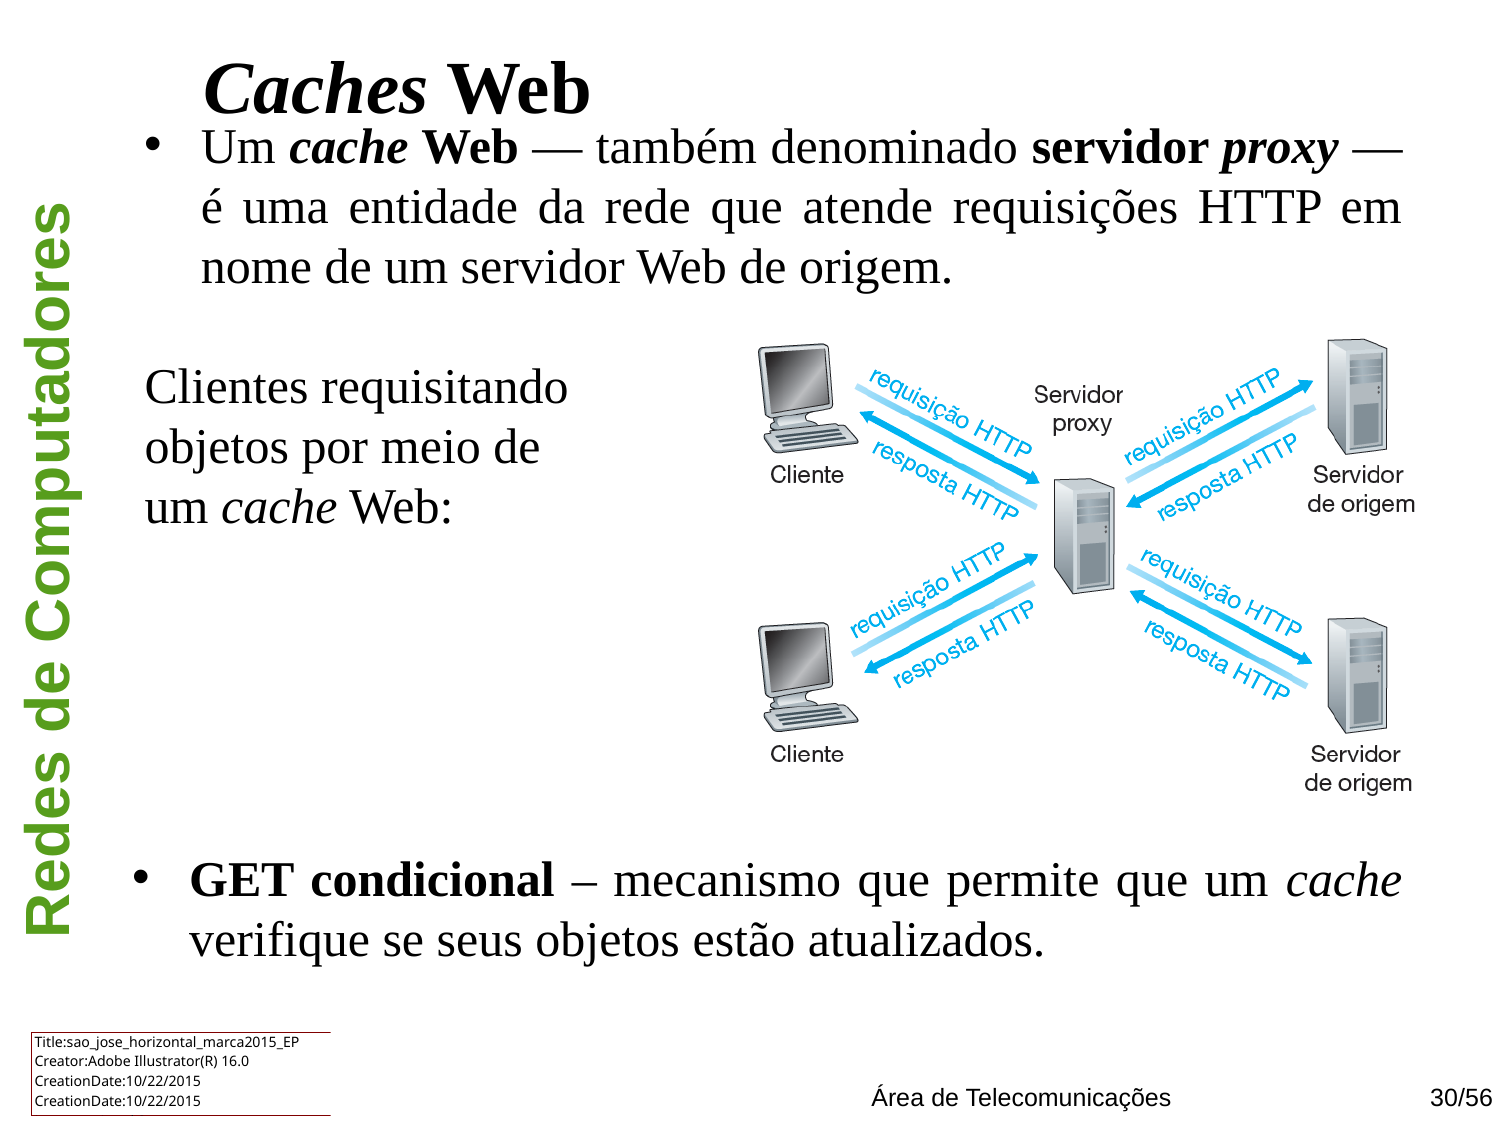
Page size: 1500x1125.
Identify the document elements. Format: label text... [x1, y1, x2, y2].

text_box GET condicional – mecanismo que permite que um cache verifique se seus objetos estão atualizados. [118, 838, 1418, 1063]
text_box Um cache Web — também denominado servidor proxy — é uma entidade da rede que atende requisições HTTP em nome de um servidor Web de origem. Clientes requisitando objetos por meio de um cache Web: [129, 106, 1418, 638]
text_box Caches Web [188, 30, 1217, 315]
picture [740, 318, 1420, 804]
